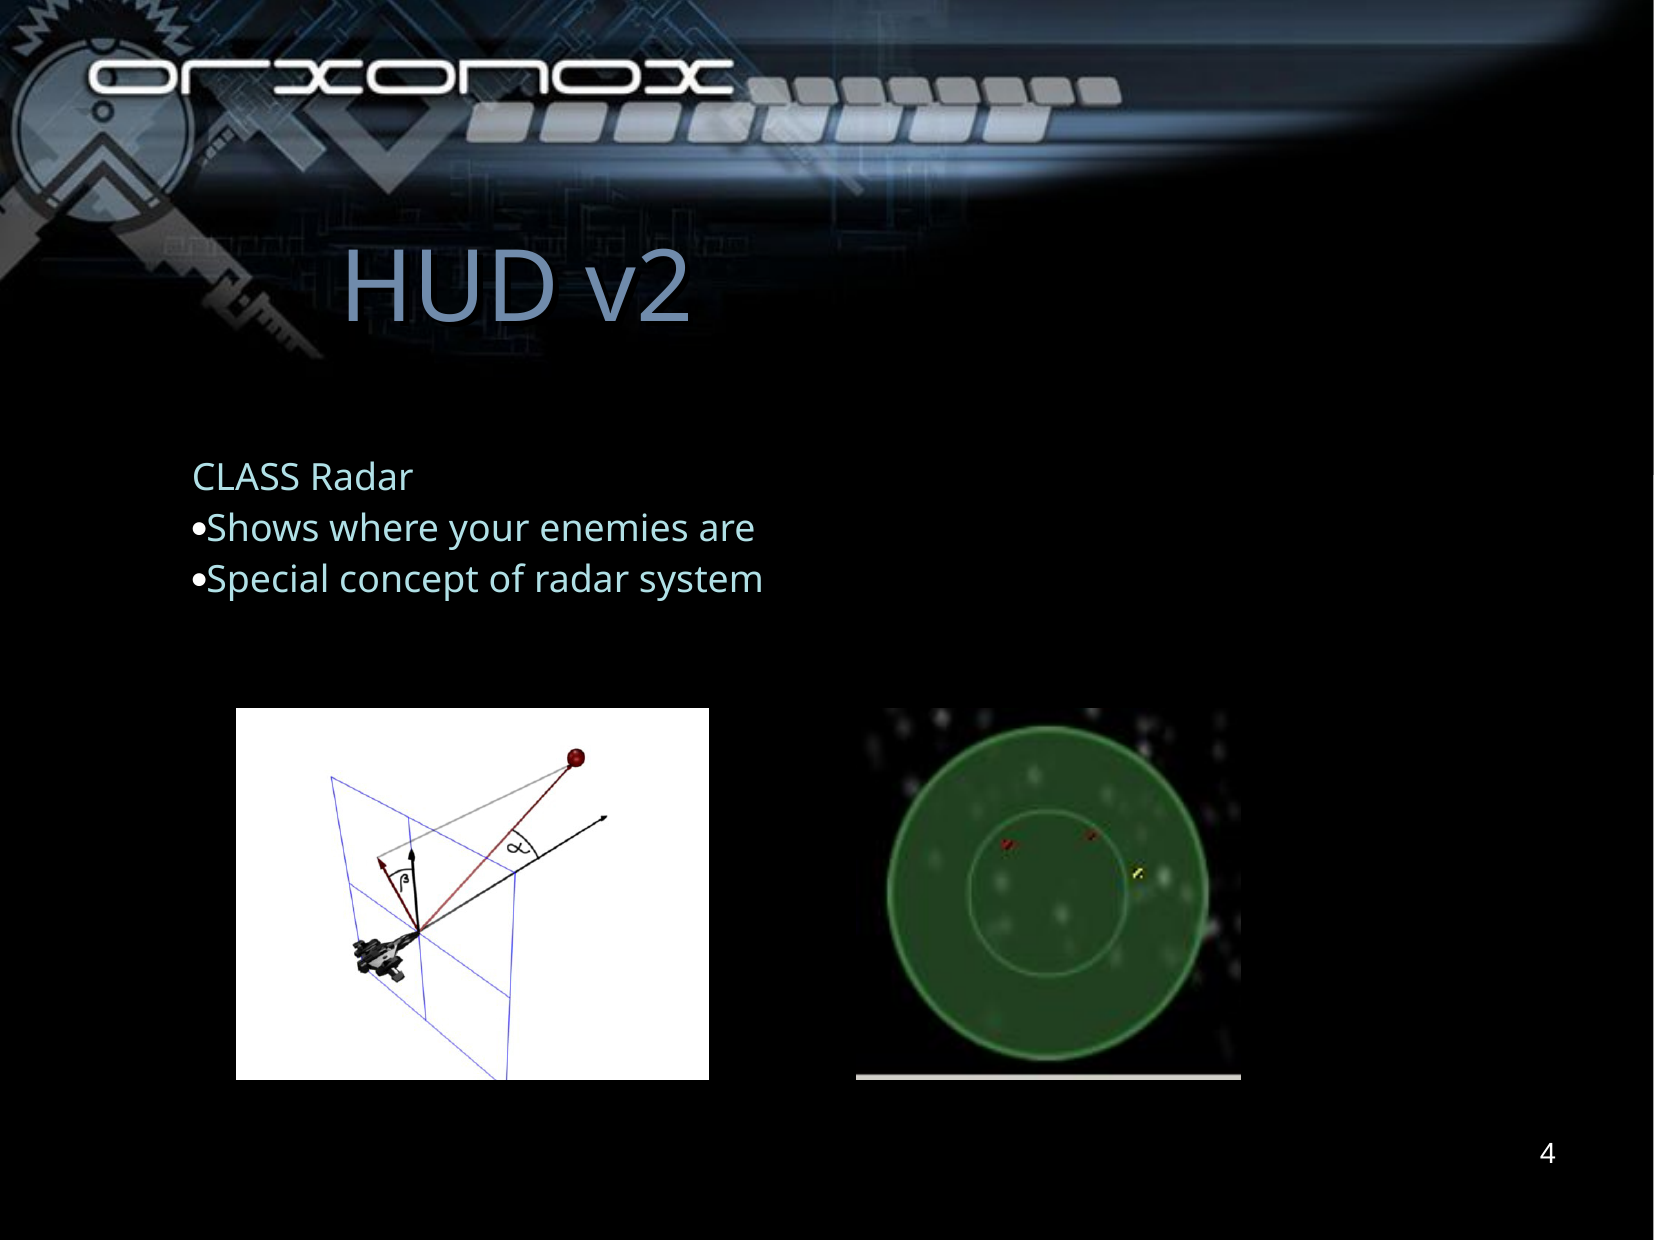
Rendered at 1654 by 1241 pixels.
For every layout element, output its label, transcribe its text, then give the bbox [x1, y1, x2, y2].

text_box HUD v2 [324, 206, 1300, 338]
picture [236, 708, 709, 1080]
picture [856, 708, 1241, 1080]
text_box CLASS Radar Shows where your enemies are Special concept of radar system [177, 442, 1329, 668]
picture [0, 0, 1654, 475]
